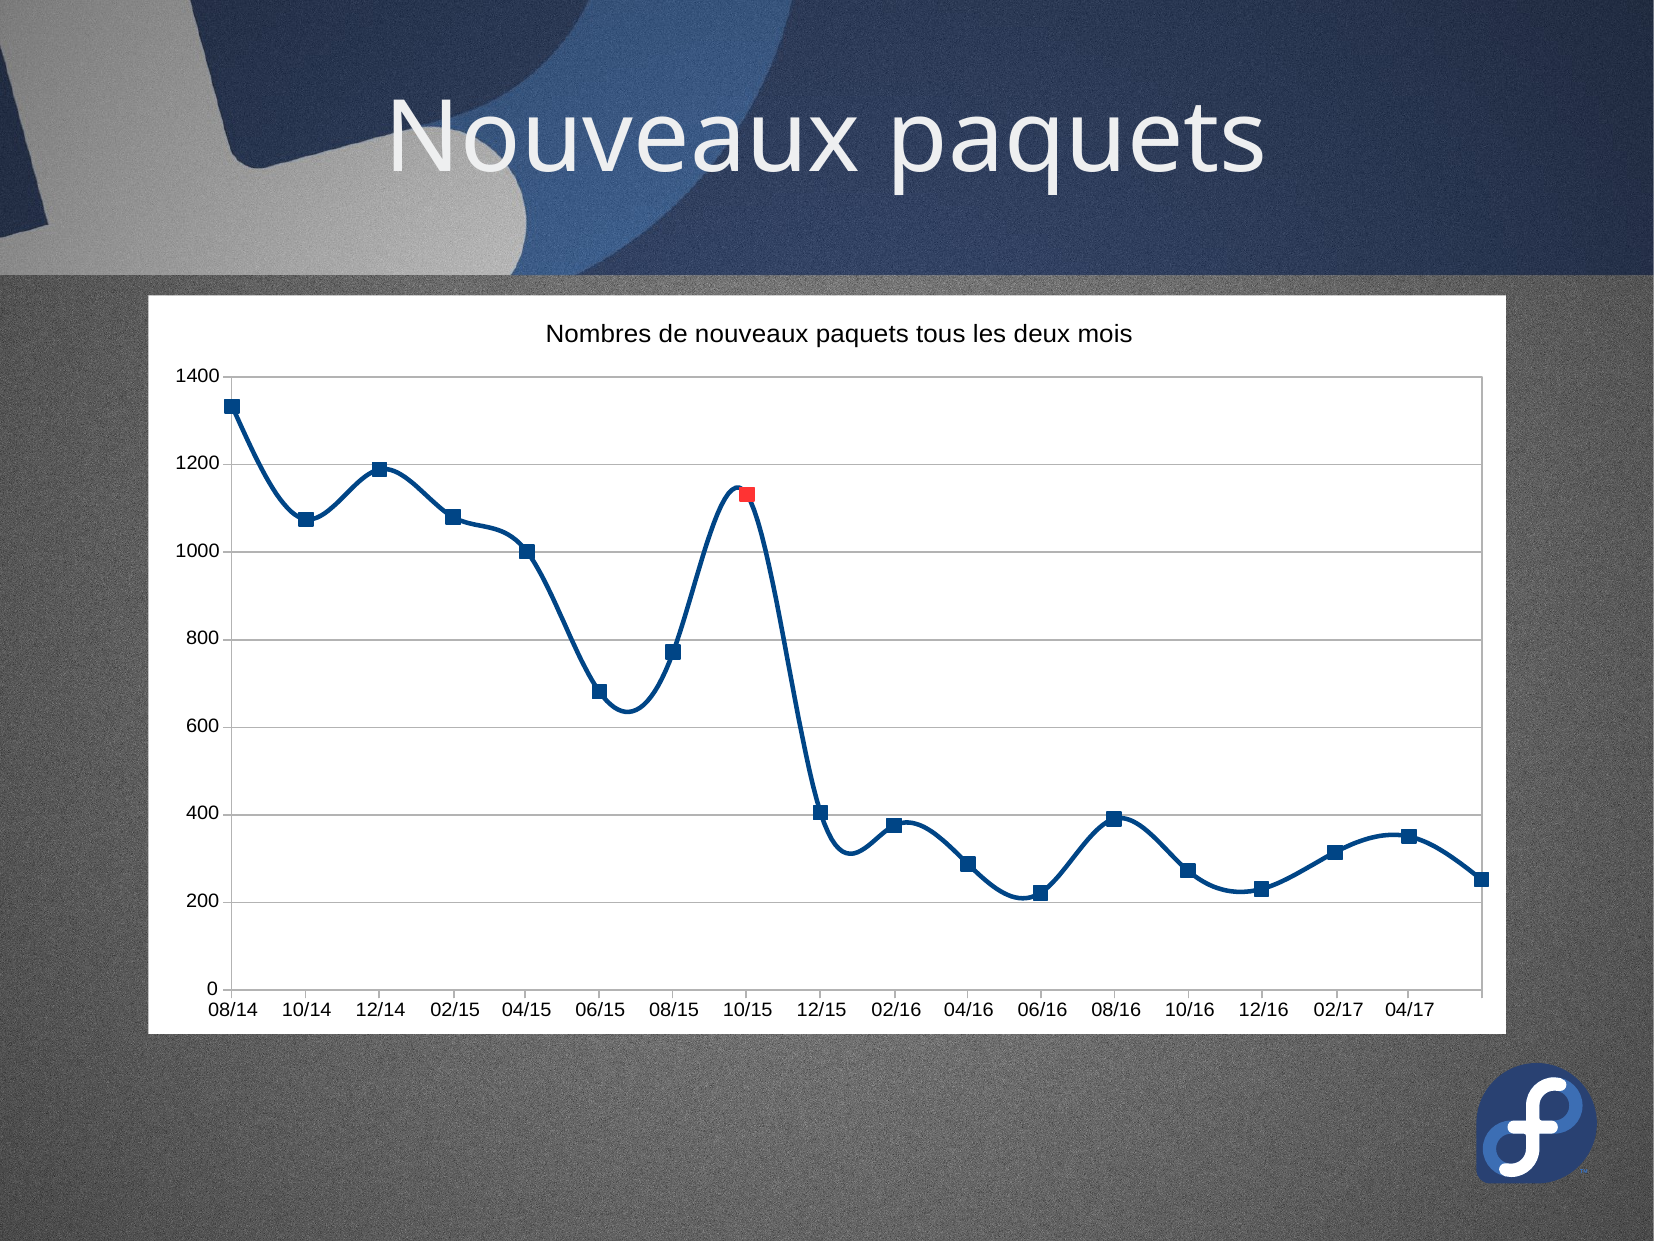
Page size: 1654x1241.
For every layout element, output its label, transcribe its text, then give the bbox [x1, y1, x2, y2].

picture [0, 0, 1654, 1241]
title Nouveaux paquets [88, 29, 1565, 237]
